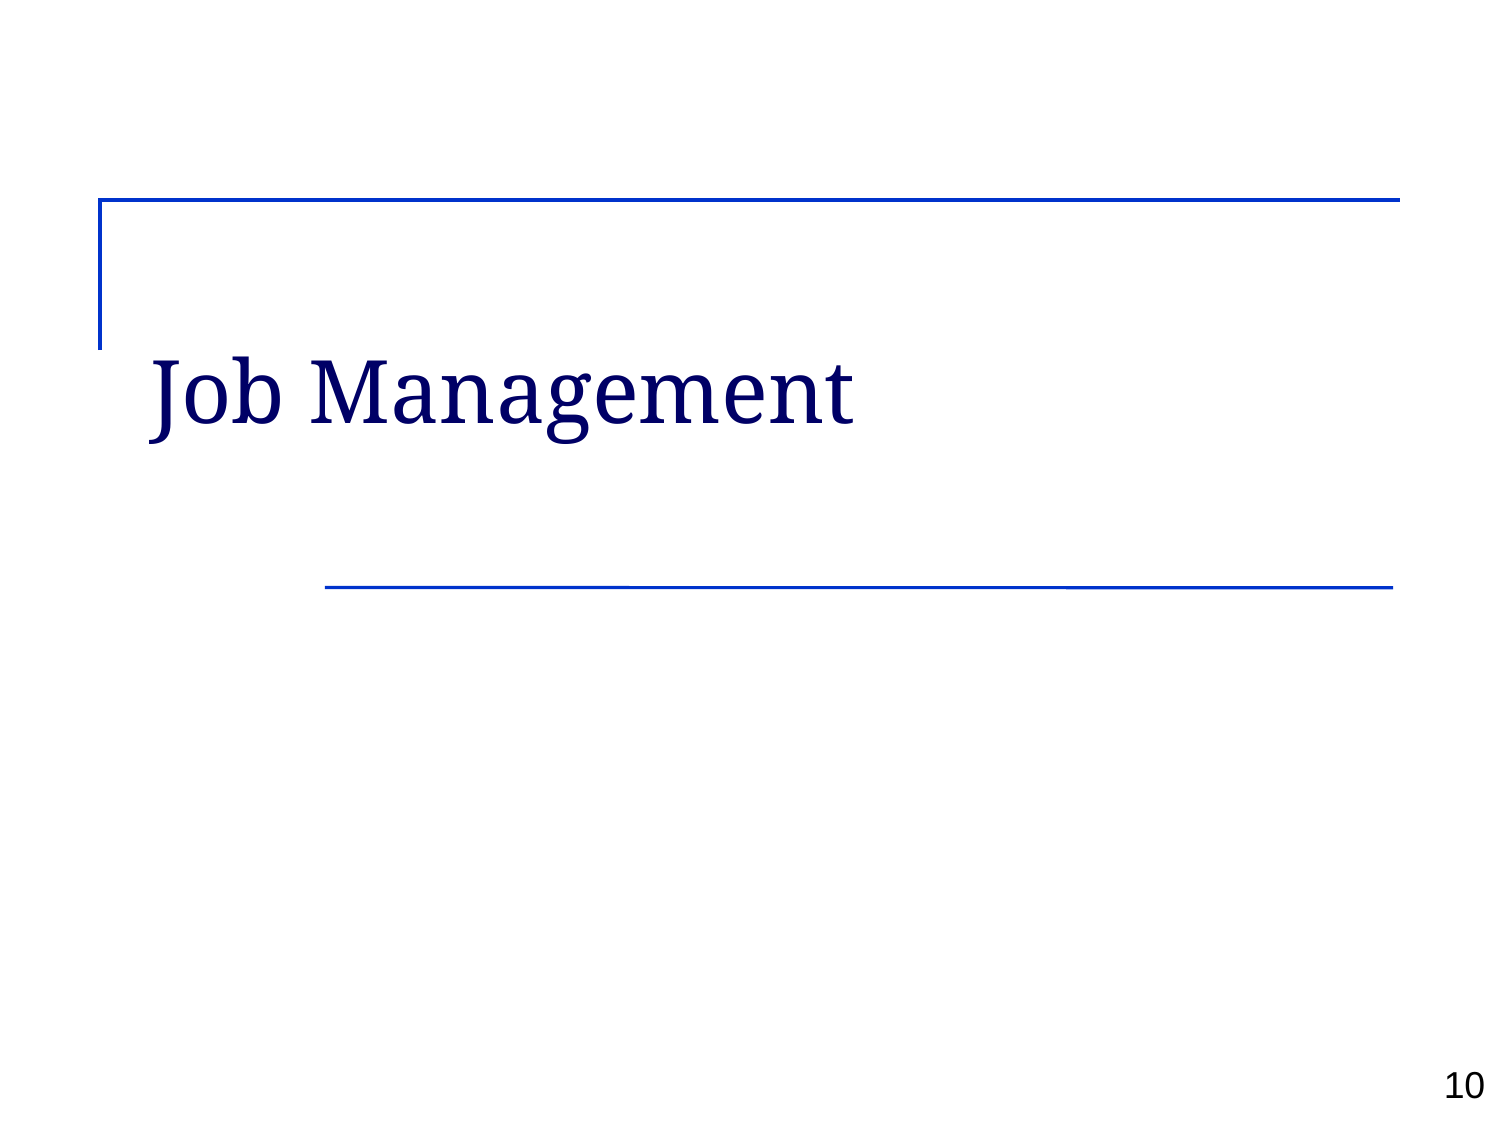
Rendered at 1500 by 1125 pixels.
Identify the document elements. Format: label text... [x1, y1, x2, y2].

text_box <number> [1424, 1066, 1500, 1113]
title Job Management [150, 249, 1400, 538]
